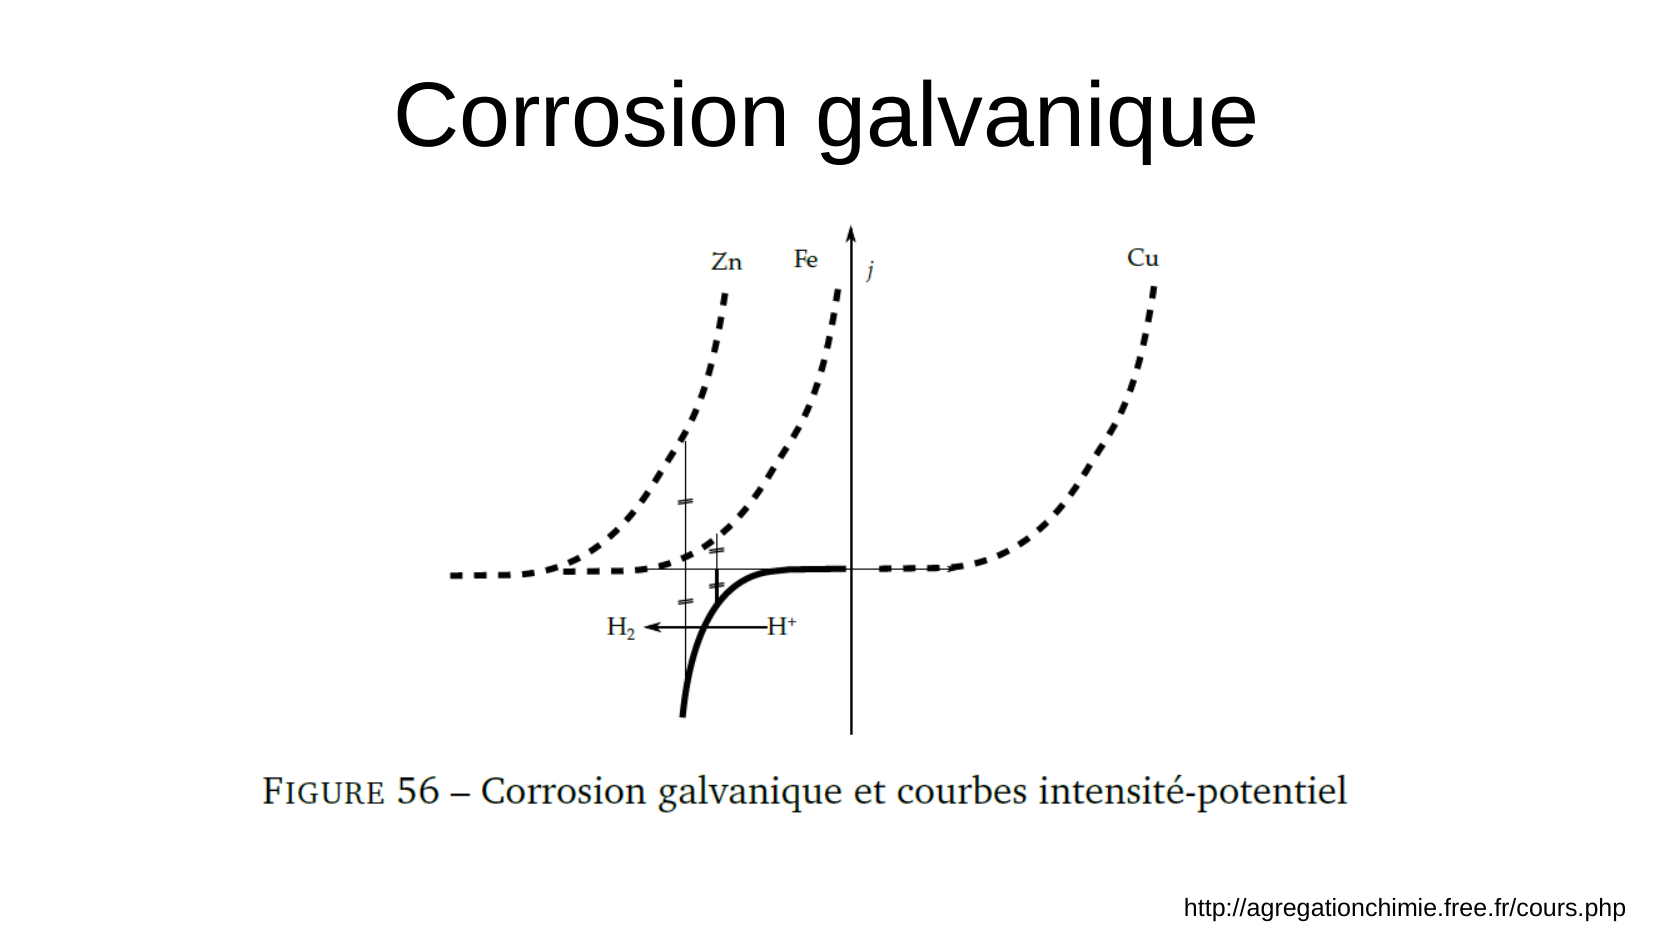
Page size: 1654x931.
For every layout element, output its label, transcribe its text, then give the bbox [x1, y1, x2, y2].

picture [237, 211, 1406, 815]
text_box http://agregationchimie.free.fr/cours.php [1169, 885, 1654, 931]
title Corrosion galvanique [82, 37, 1571, 193]
